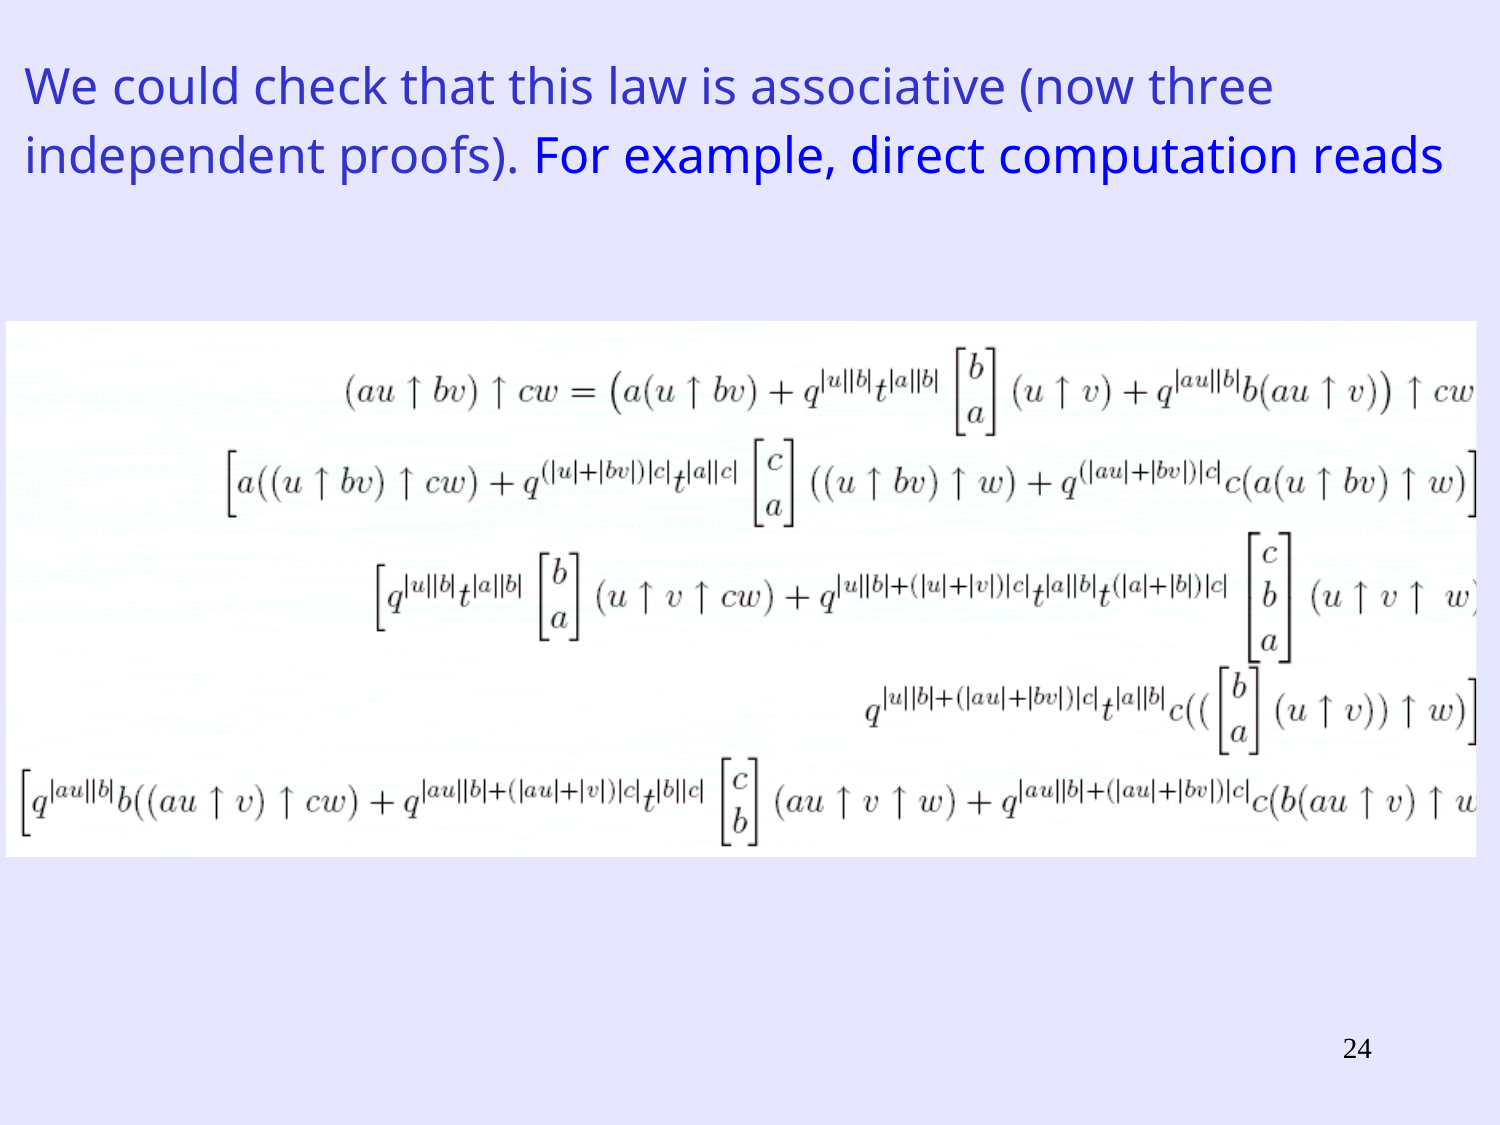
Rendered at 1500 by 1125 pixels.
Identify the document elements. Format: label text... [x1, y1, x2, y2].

picture [5, 321, 1477, 857]
text_box We could check that this law is associative (now three independent proofs). For example, direct computation reads [9, 43, 1495, 240]
